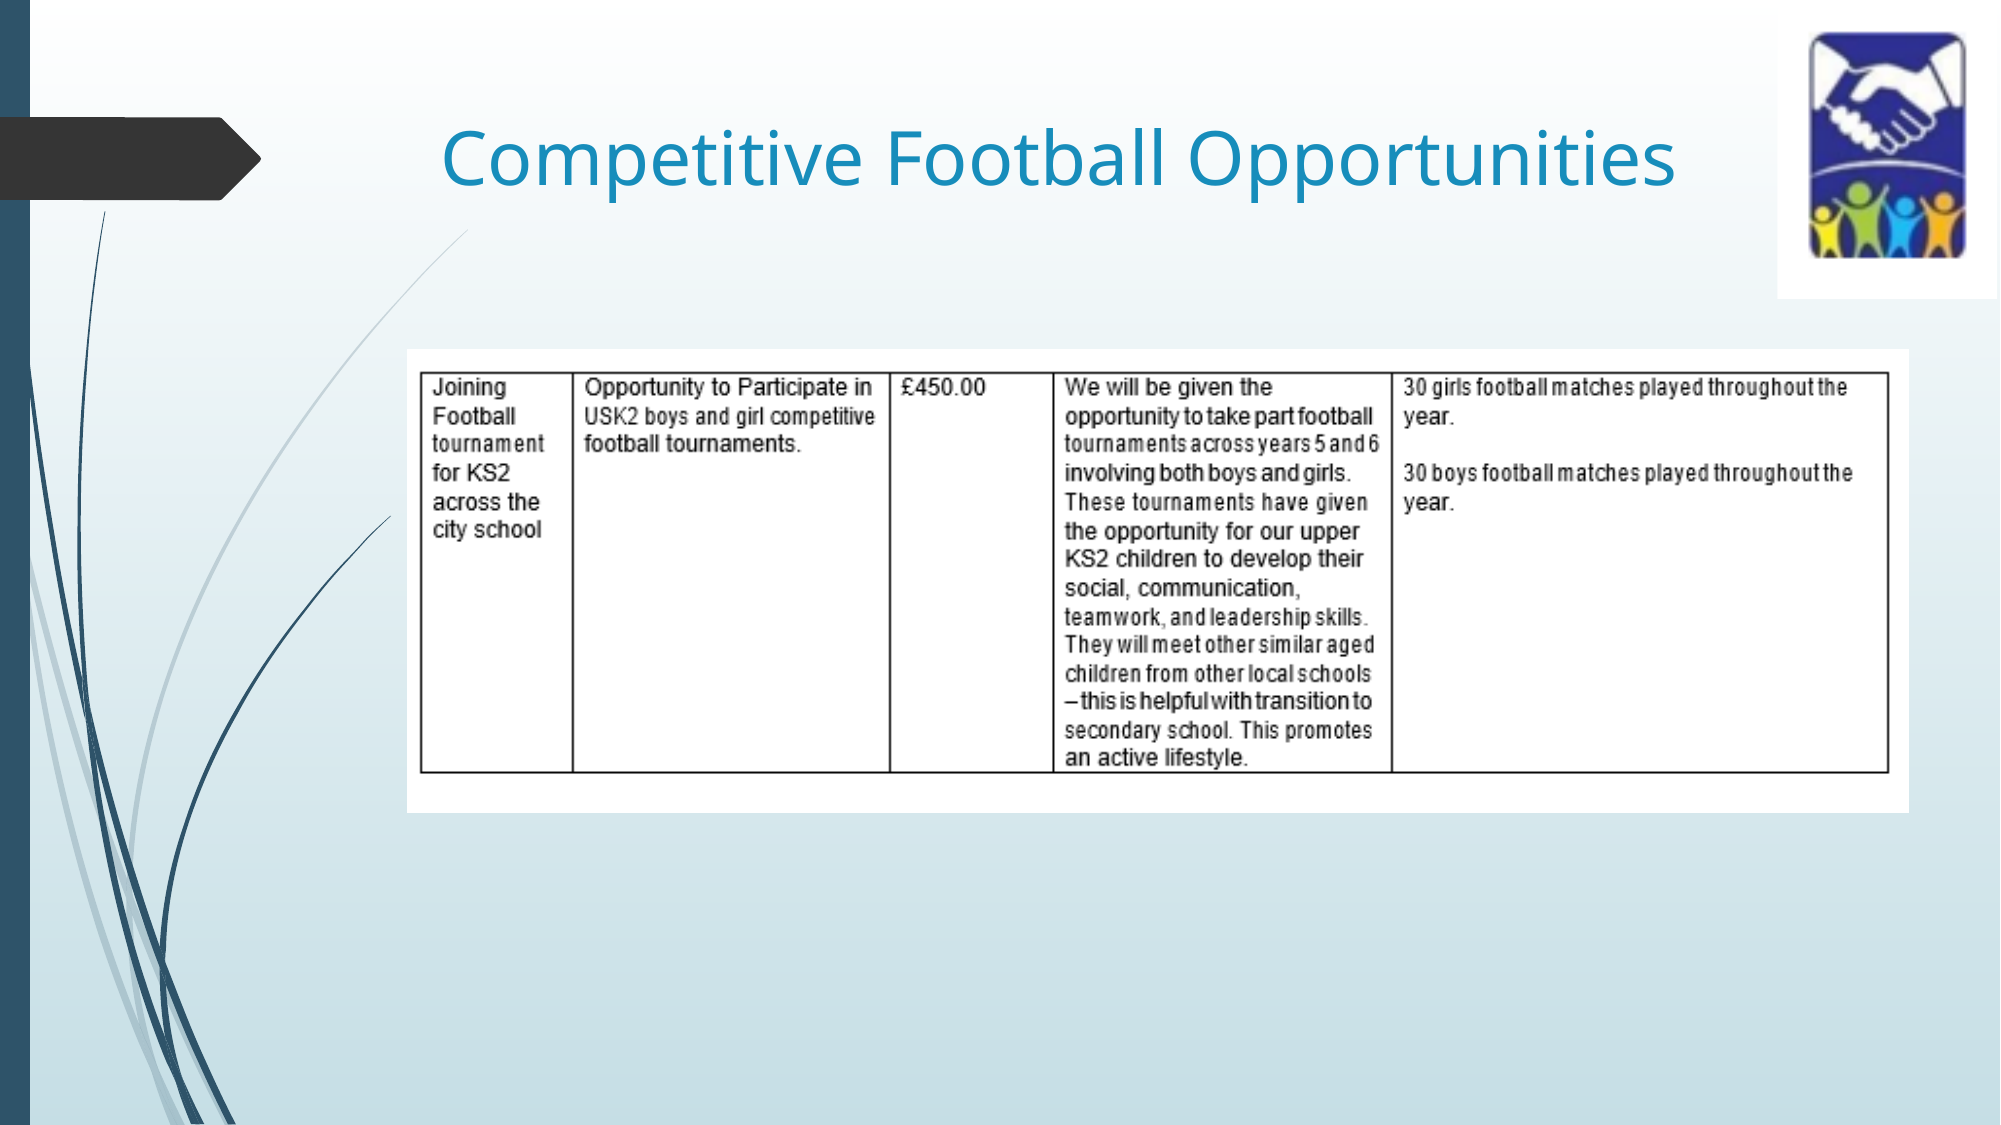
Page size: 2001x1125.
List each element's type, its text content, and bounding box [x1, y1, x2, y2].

picture [1777, 0, 1998, 299]
title Competitive Football Opportunities [425, 102, 1888, 313]
picture [407, 350, 1987, 1112]
